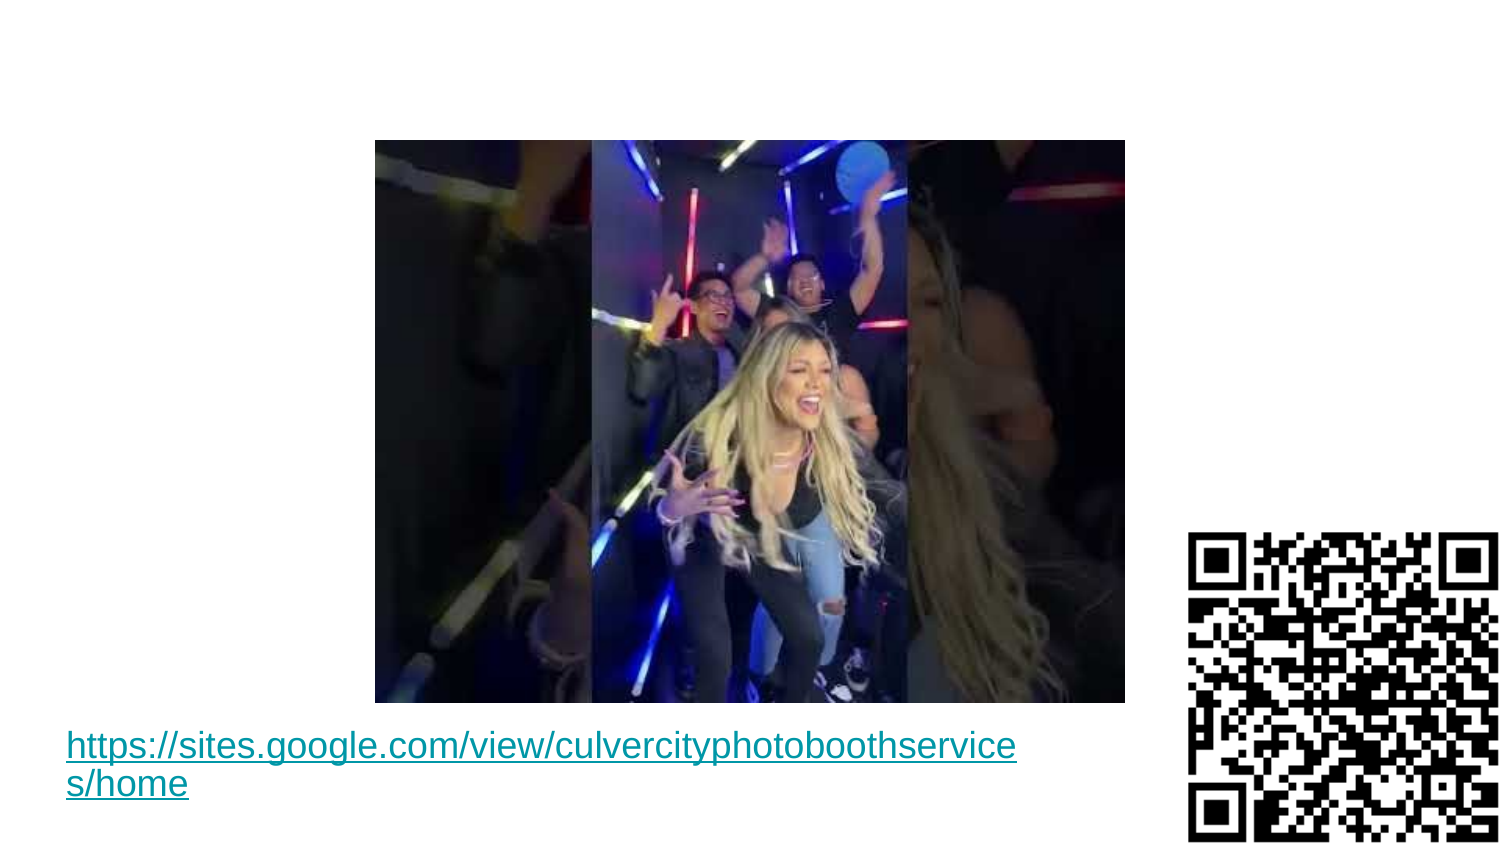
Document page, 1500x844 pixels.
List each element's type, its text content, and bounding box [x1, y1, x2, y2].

list https://sites.google.com/view/culvercityphotoboothservices/home [51, 694, 1036, 794]
picture [1187, 531, 1500, 844]
picture [375, 140, 1125, 704]
